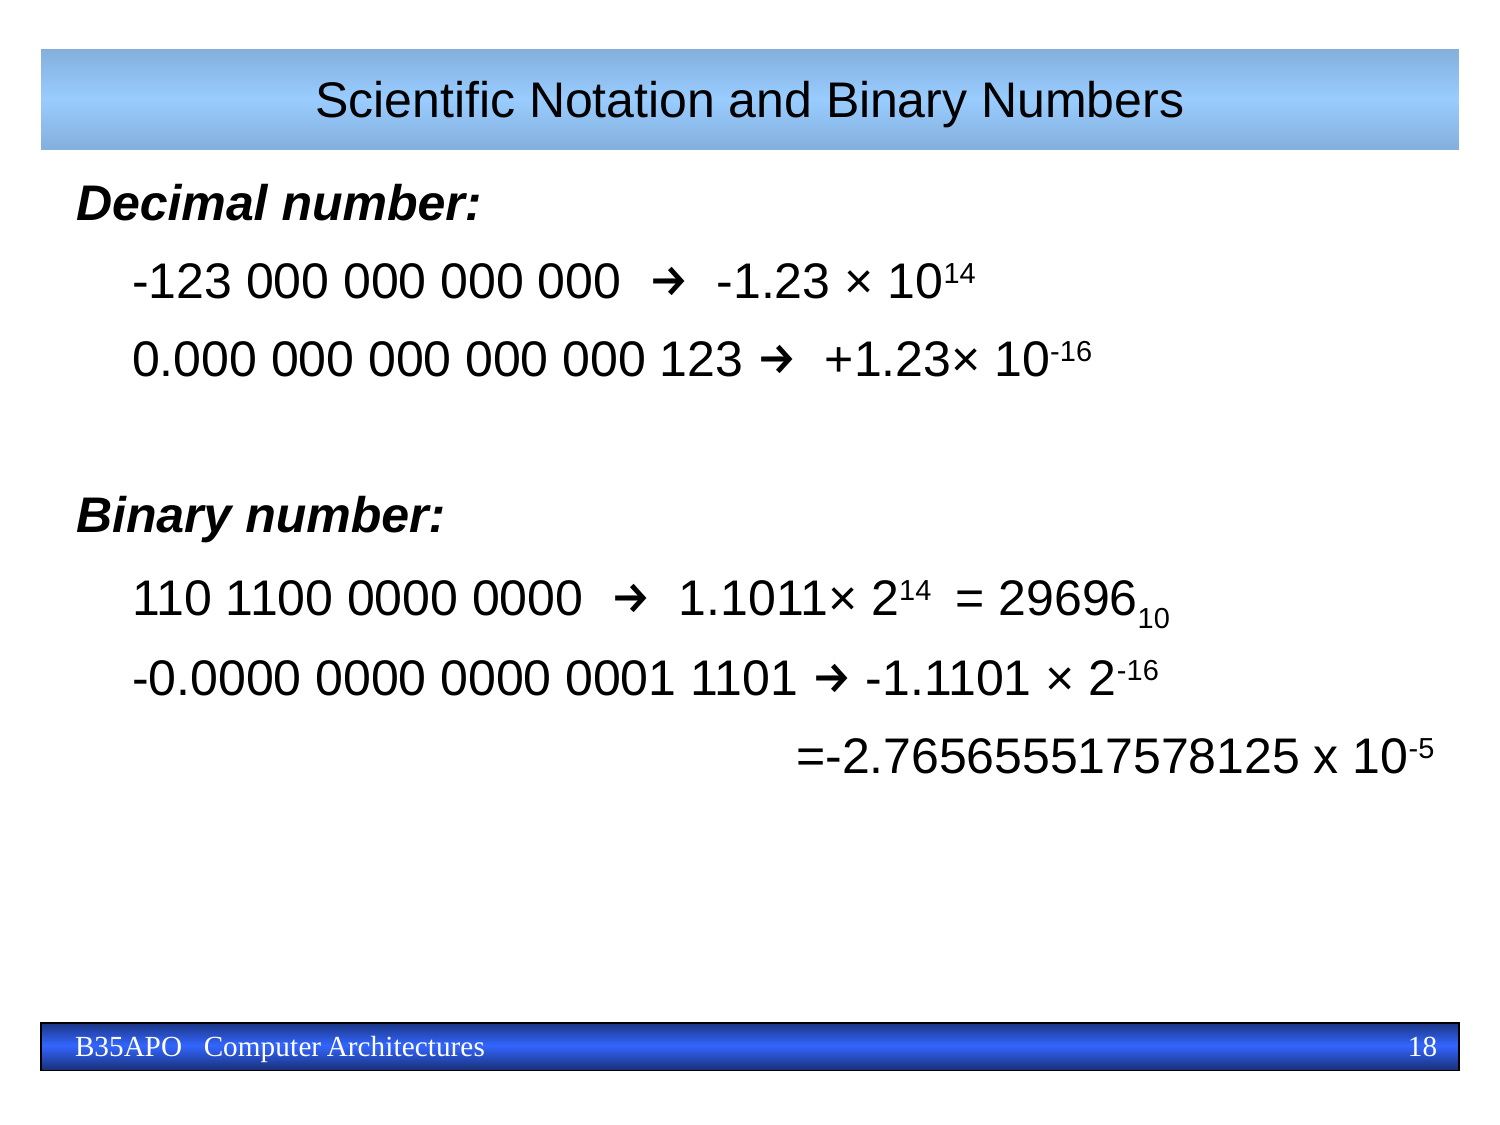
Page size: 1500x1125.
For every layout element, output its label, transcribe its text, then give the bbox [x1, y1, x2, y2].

title Scientific Notation and Binary Numbers [41, 49, 1459, 150]
text_box Decimal number: -123 000 000 000 000 → -1.23 × 1014 0.000 000 000 000 000 123 → +1.23× 10-16 Binary number: 110 1100 0000 0000 → 1.1011× 214 = 2969610 -0.0000 0000 0000 0001 1101 → -1.1101 × 2-16 =-2.765655517578125 x 10-5 [76, 172, 1435, 1000]
